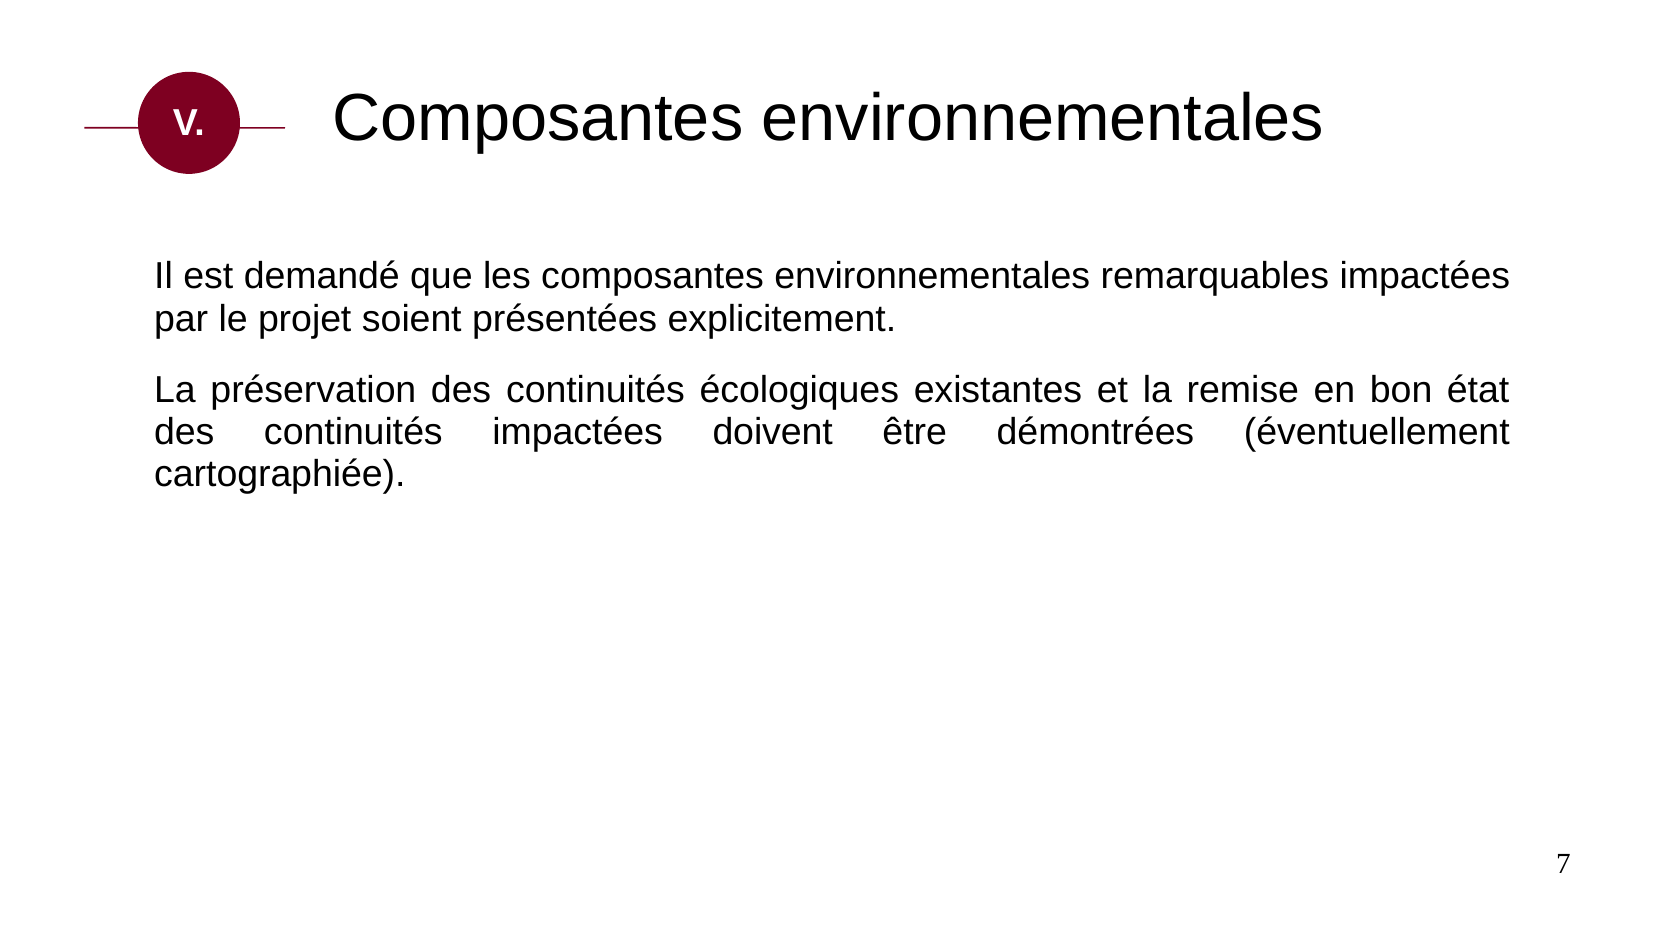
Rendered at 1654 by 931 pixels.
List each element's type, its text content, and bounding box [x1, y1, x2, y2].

list Il est demandé que les composantes environnementales remarquables impactées par le projet soient présentées explicitement. La préservation des continuités écologiques existantes et la remise en bon état des continuités impactées doivent être démontrées (éventuellement cartographiée). [83, 255, 1511, 795]
text_box V. [137, 71, 241, 174]
title Composantes environnementales [135, 39, 1523, 196]
